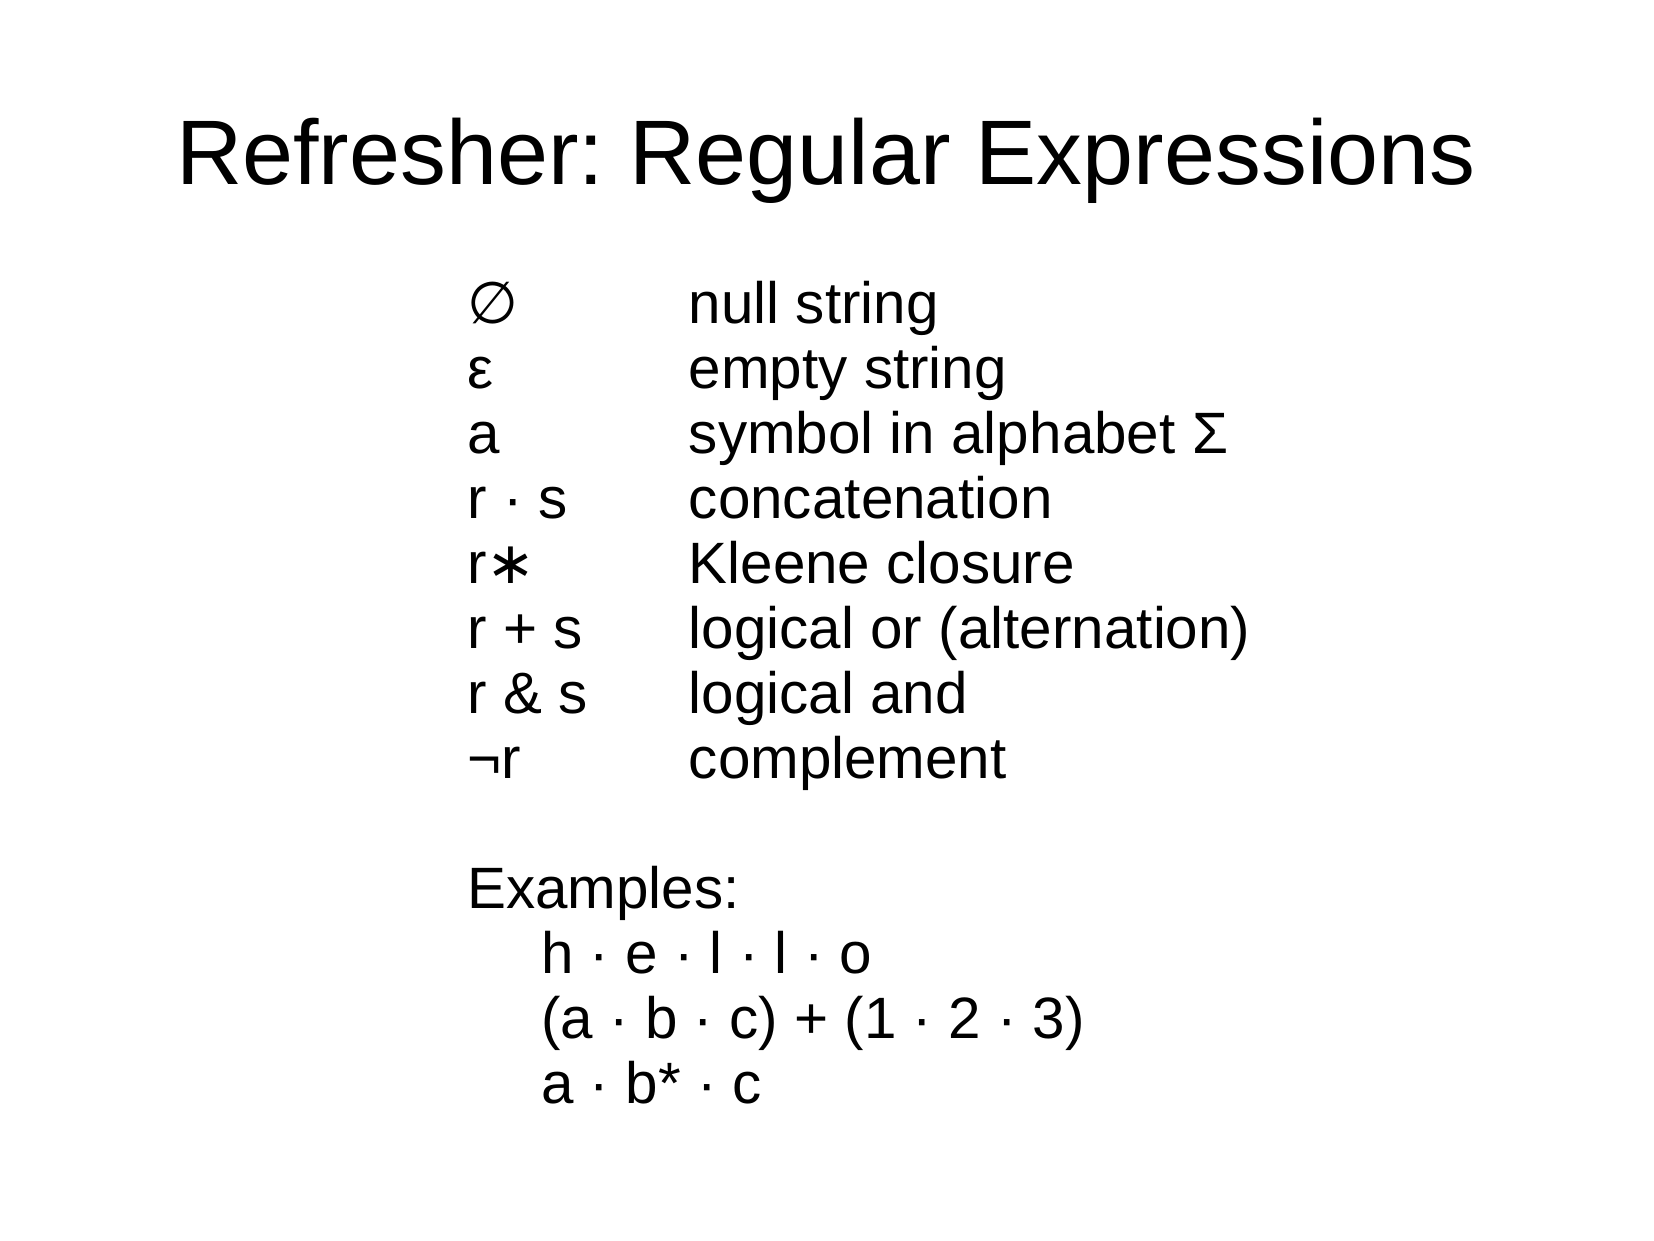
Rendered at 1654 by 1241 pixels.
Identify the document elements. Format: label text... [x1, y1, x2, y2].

text_box ∅ null string ε empty string a symbol in alphabet Σ r · s concatenation r∗ Kleene closure r + s logical or (alternation) r & s logical and ¬r complement Examples: h · e · l · l · o (a · b · c) + (1 · 2 · 3) a · b* · c [452, 263, 1267, 1124]
title Refresher: Regular Expressions [82, 49, 1571, 257]
